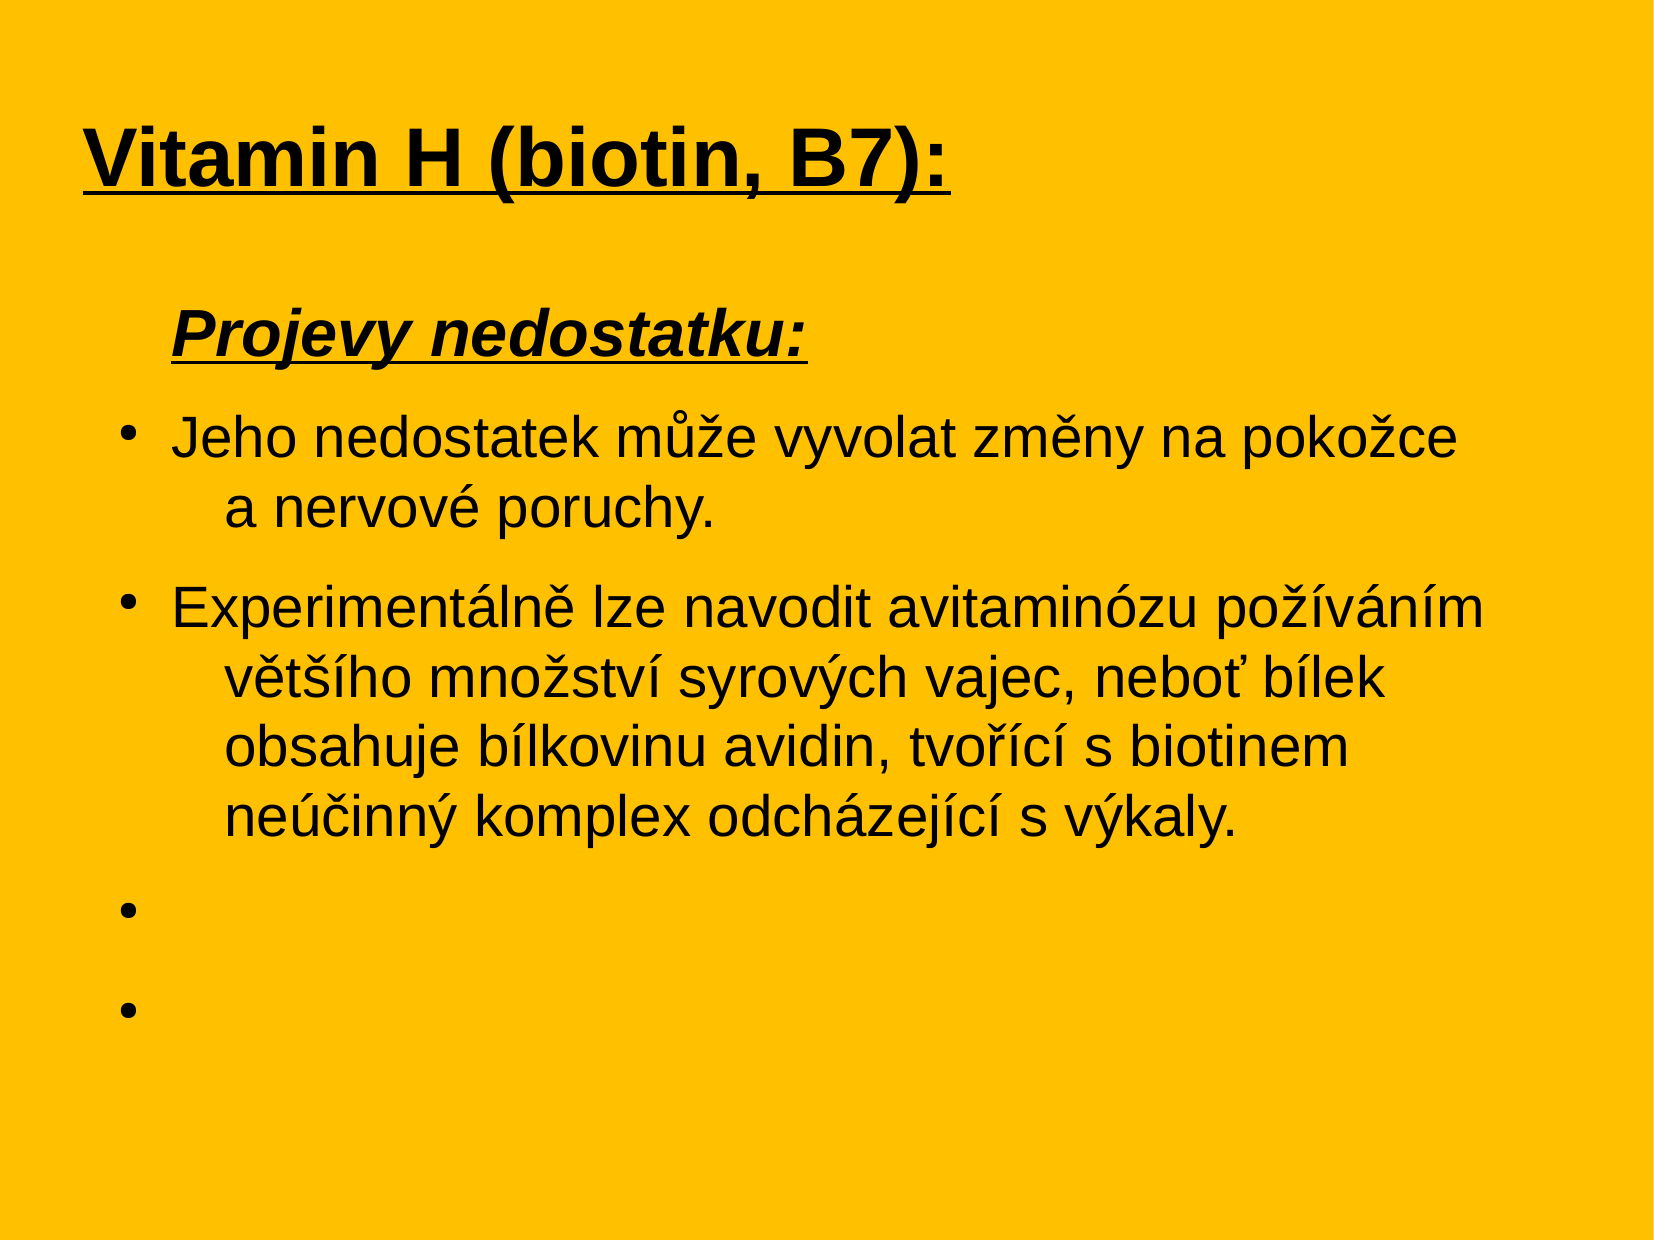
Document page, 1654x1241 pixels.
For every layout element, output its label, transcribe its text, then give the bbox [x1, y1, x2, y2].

title Vitamin H (biotin, B7): [82, 49, 1571, 257]
list Projevy nedostatku: Jeho nedostatek může vyvolat změny na pokožce a nervové poruchy. Experimentálně lze navodit avitaminózu požíváním většího množství syrových vajec, neboť bílek obsahuje bílkovinu avidin, tvořící s biotinem neúčinný komplex odcházející s výkaly. [82, 290, 1571, 1109]
